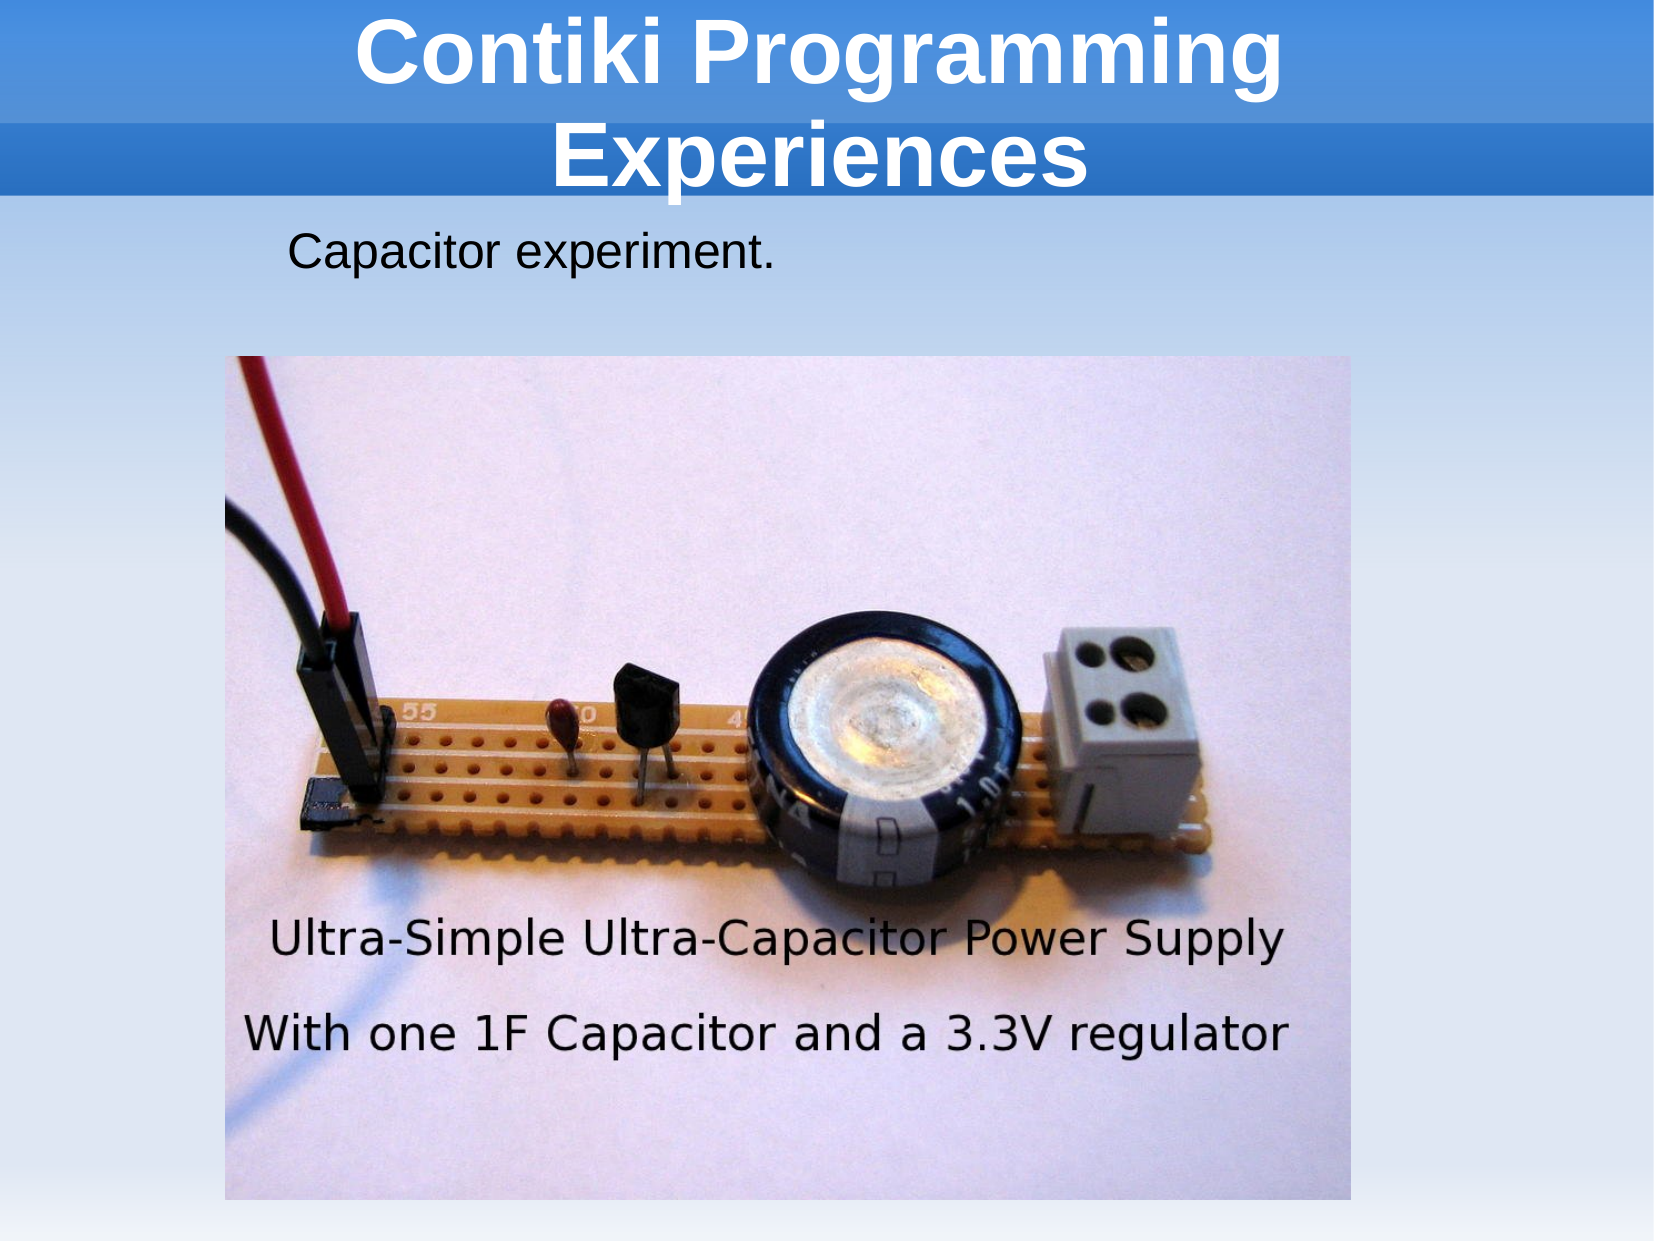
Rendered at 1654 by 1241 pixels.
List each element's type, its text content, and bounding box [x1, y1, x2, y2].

picture [0, 0, 1654, 1241]
text_box Capacitor experiment. [273, 215, 792, 287]
title Contiki Programming Experiences [76, 0, 1565, 208]
subtitle [82, 290, 1571, 1109]
